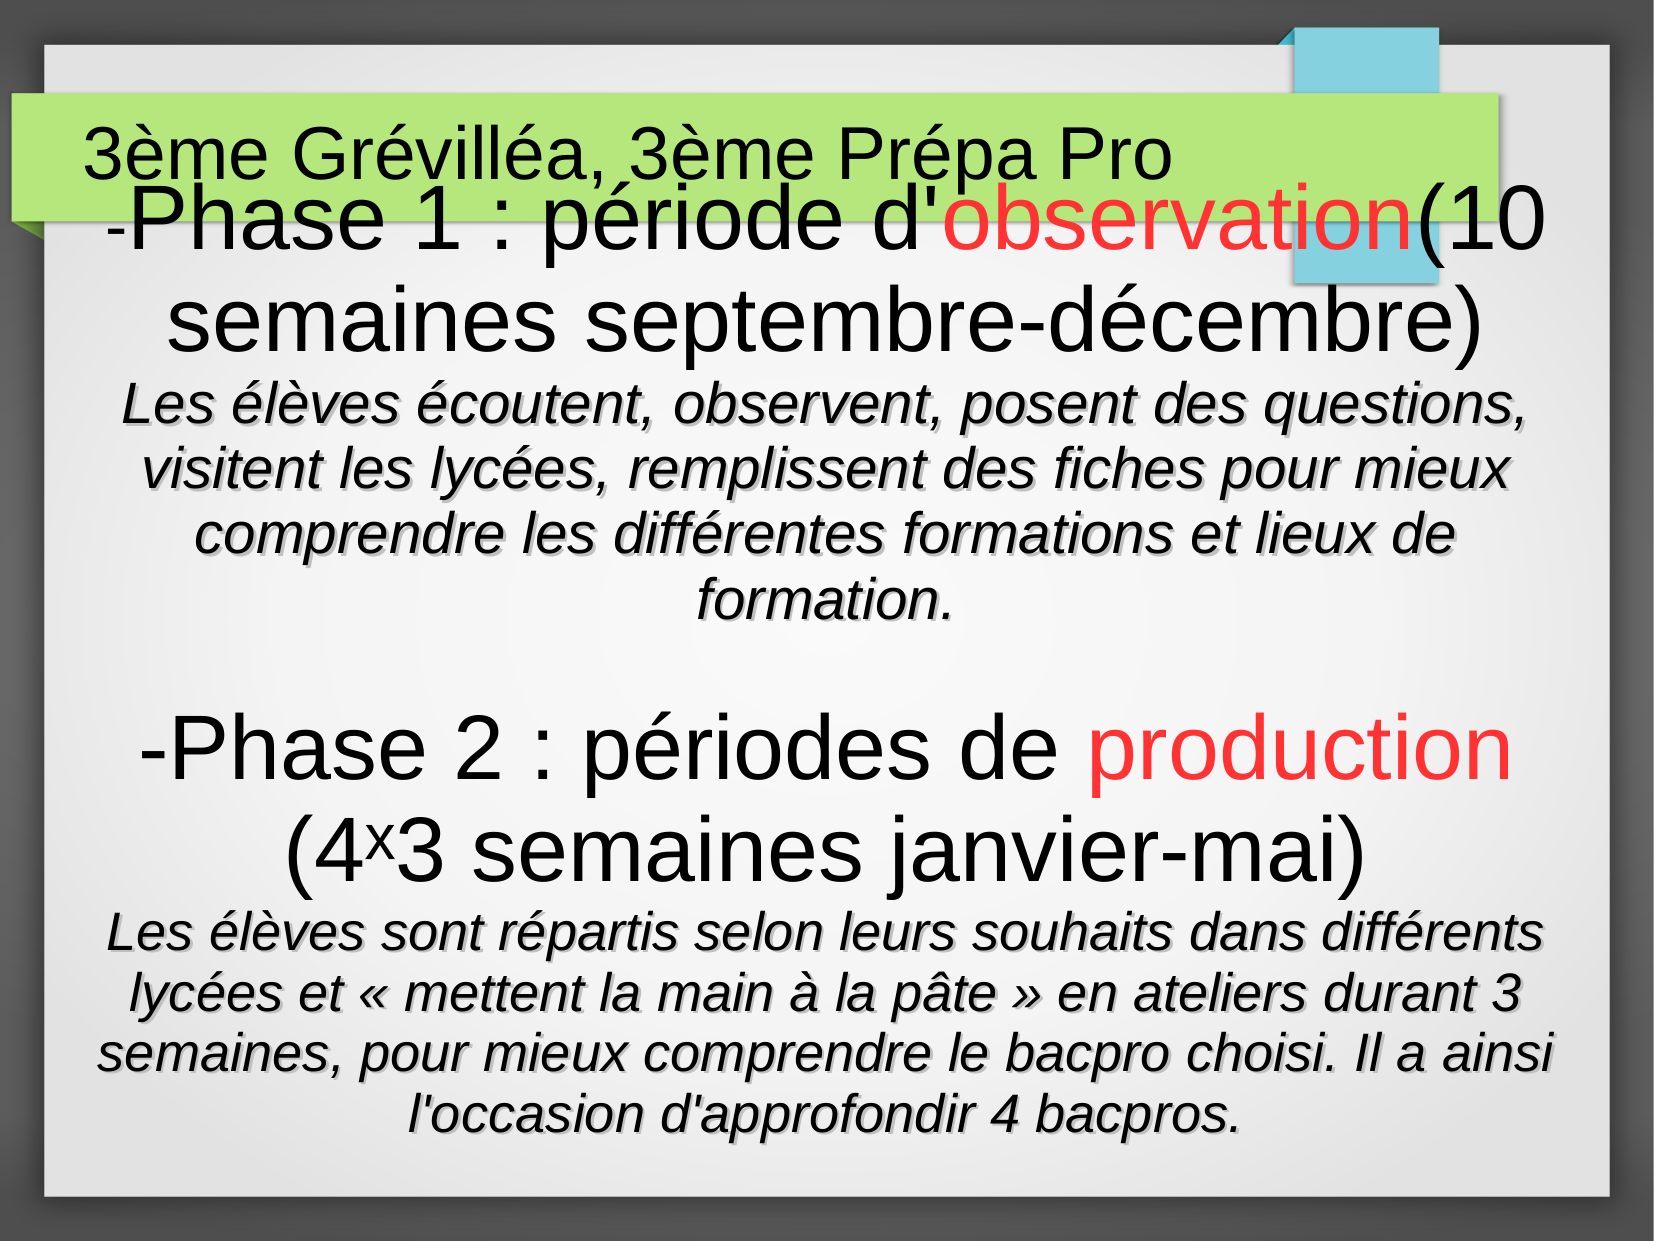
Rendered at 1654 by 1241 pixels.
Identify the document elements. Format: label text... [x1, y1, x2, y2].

subtitle -Phase 1 : période d'observation(10 semaines septembre-décembre) Les élèves écoutent, observent, posent des questions, visitent les lycées, remplissent des fiches pour mieux comprendre les différentes formations et lieux de formation. -Phase 2 : périodes de production (4ˣ3 semaines janvier-mai) Les élèves sont répartis selon leurs souhaits dans différents lycées et « mettent la main à la pâte » en ateliers durant 3 semaines, pour mieux comprendre le bacpro choisi. Il a ainsi l'occasion d'approfondir 4 bacpros. [82, 167, 1571, 1142]
title 3ème Grévilléa, 3ème Prépa Pro [82, 94, 1264, 167]
picture [0, 0, 1654, 1241]
